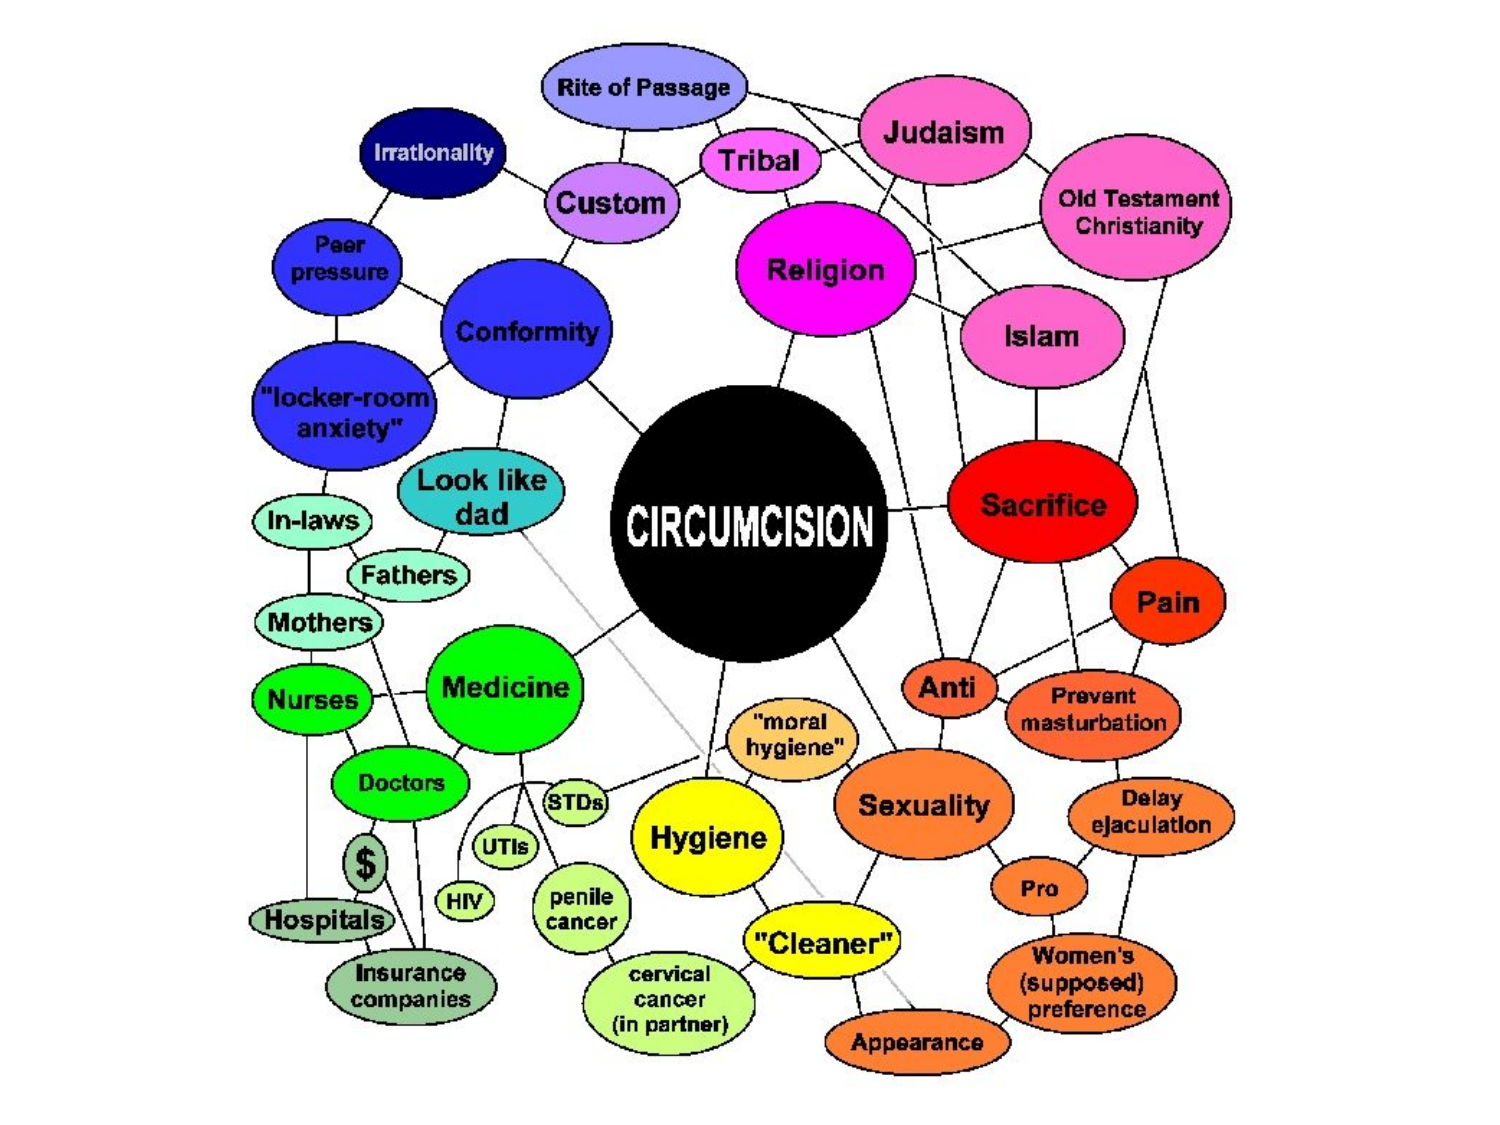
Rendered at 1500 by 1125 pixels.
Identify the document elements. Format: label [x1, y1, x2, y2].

picture [246, 27, 1254, 1098]
